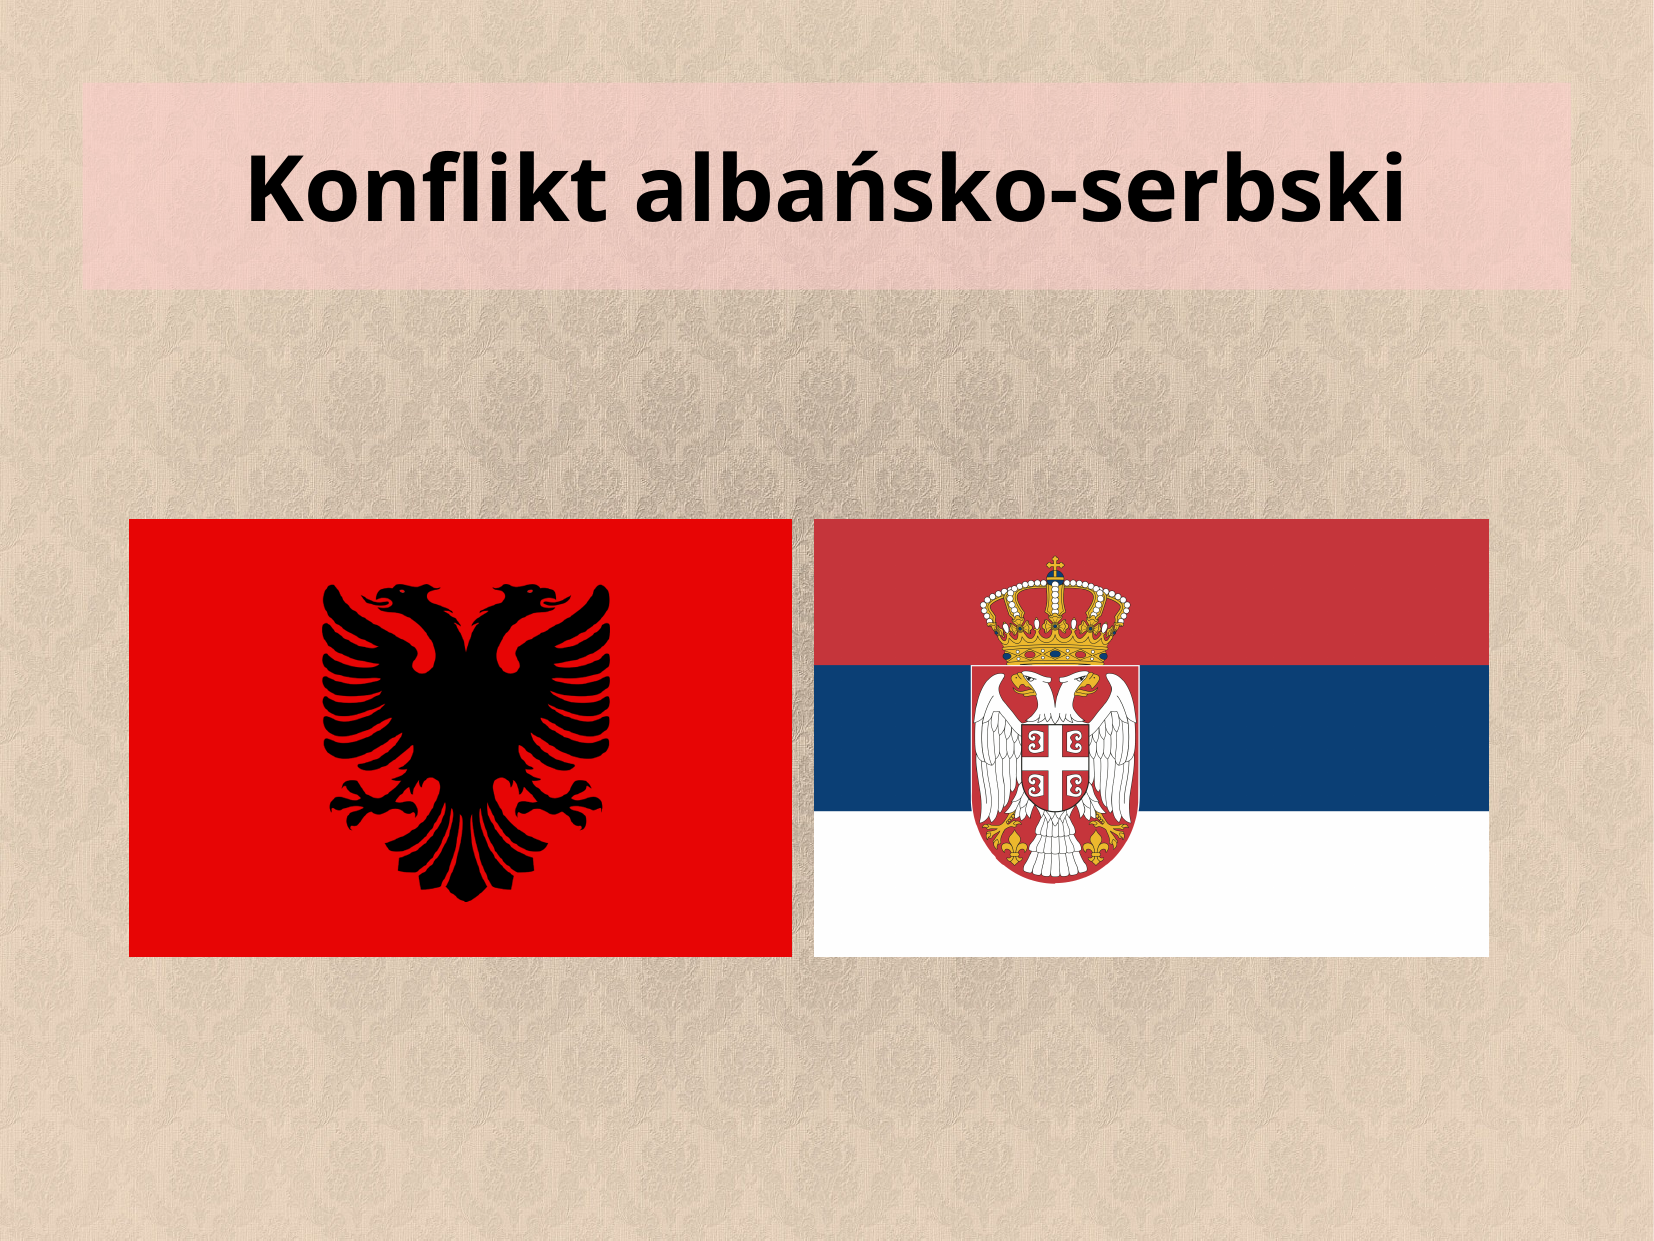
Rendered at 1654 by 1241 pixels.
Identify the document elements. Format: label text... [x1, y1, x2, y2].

title Konflikt albańsko-serbski [82, 82, 1571, 290]
picture [0, 0, 1654, 1241]
